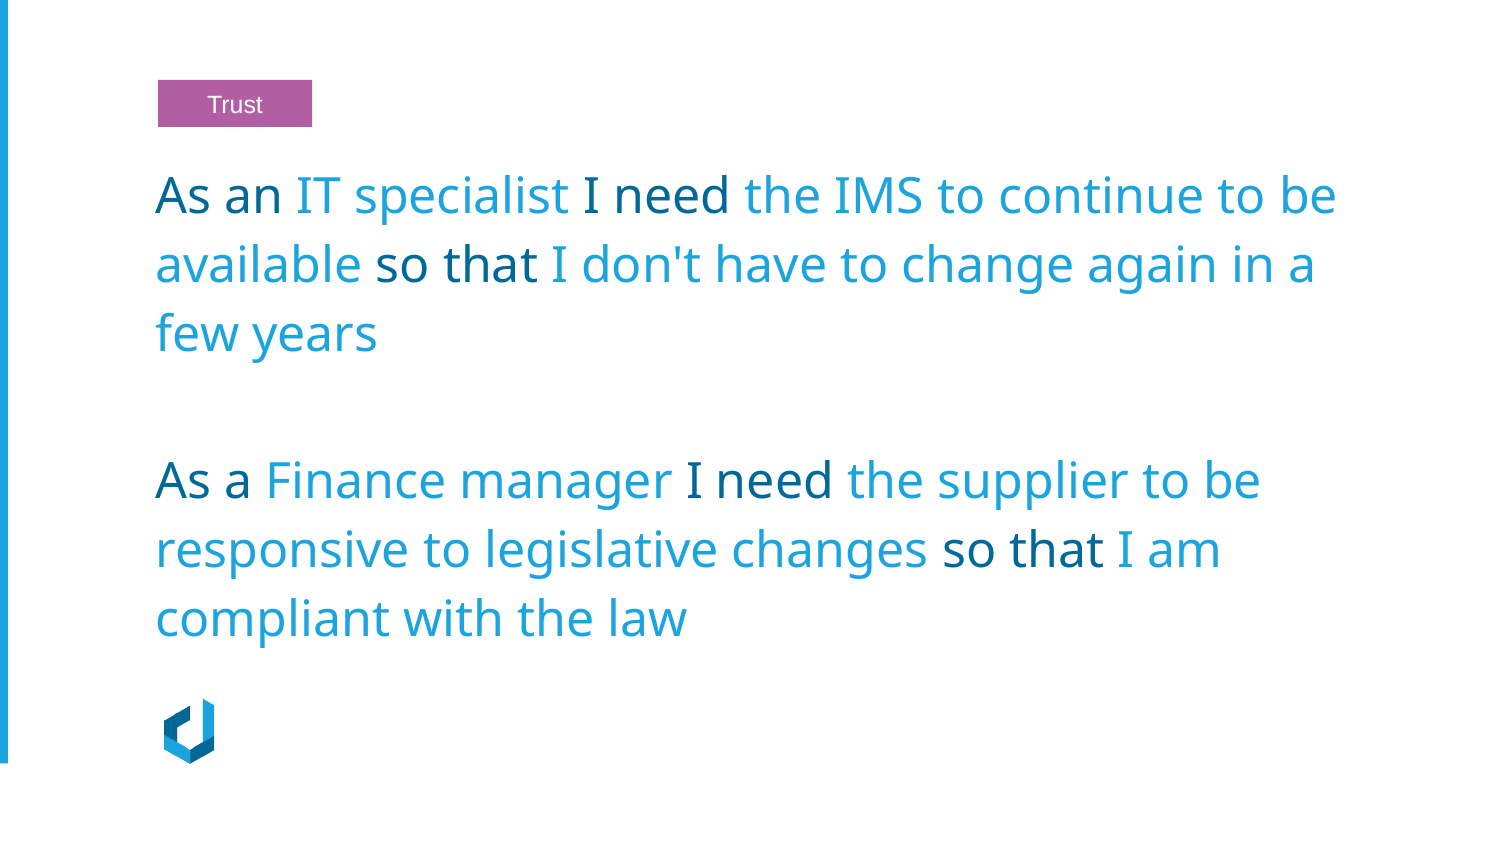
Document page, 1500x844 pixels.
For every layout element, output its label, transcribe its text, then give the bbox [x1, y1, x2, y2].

text_box Trust [158, 79, 313, 127]
list As an IT specialist I need the IMS to continue to be available so that I don't have to change again in a few years [140, 139, 1390, 381]
picture [164, 698, 215, 764]
list As a Finance manager I need the supplier to be responsive to legislative changes so that I am compliant with the law [140, 424, 1390, 666]
